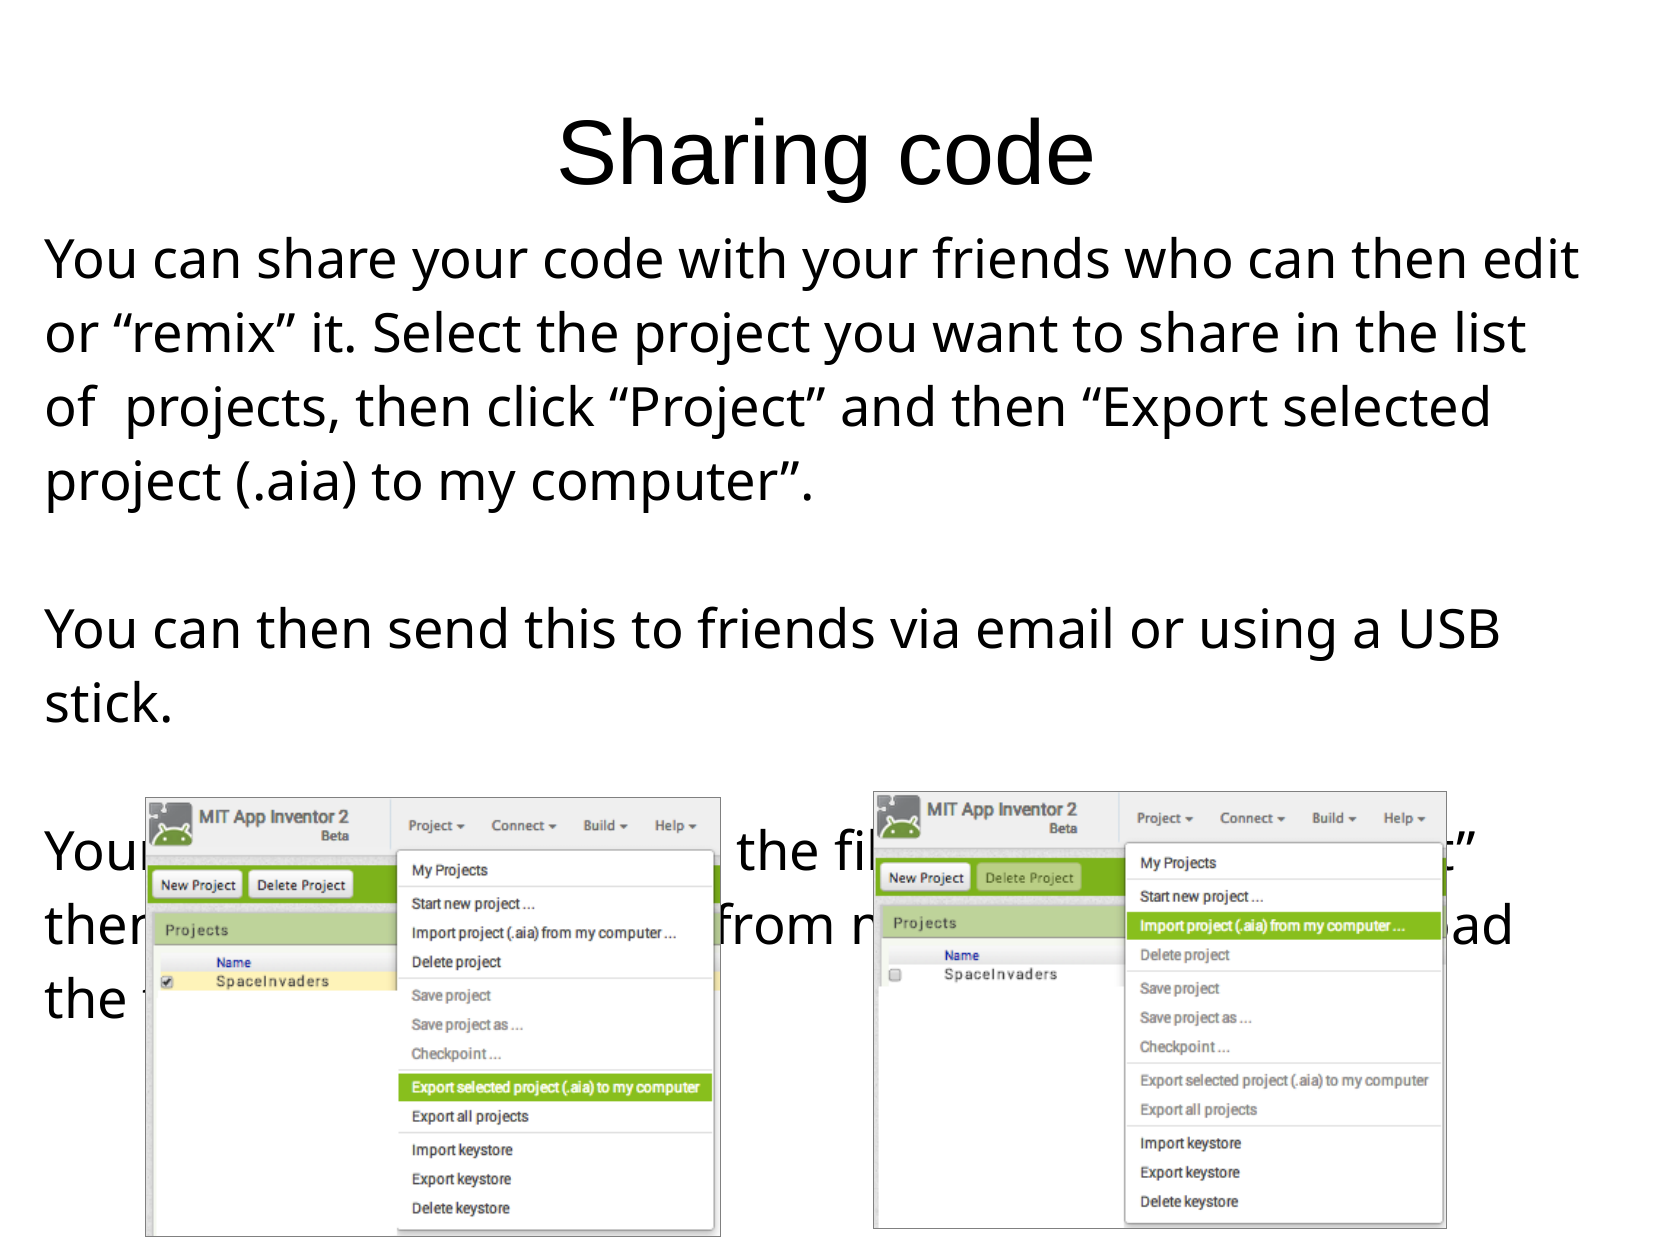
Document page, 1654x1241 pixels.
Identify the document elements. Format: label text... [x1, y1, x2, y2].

title Sharing code [82, 49, 1571, 213]
picture [873, 791, 1447, 1229]
text_box You can share your code with your friends who can then edit or “remix” it. Select the project you want to share in the list of projects, then click “Project” and then “Export selected project (.aia) to my computer”. You can then send this to friends via email or using a USB stick. Your friends can download the file then click on “Project” then “Import project (.aia) from my computer” and upload the file. [30, 213, 1606, 796]
picture [145, 797, 721, 1237]
